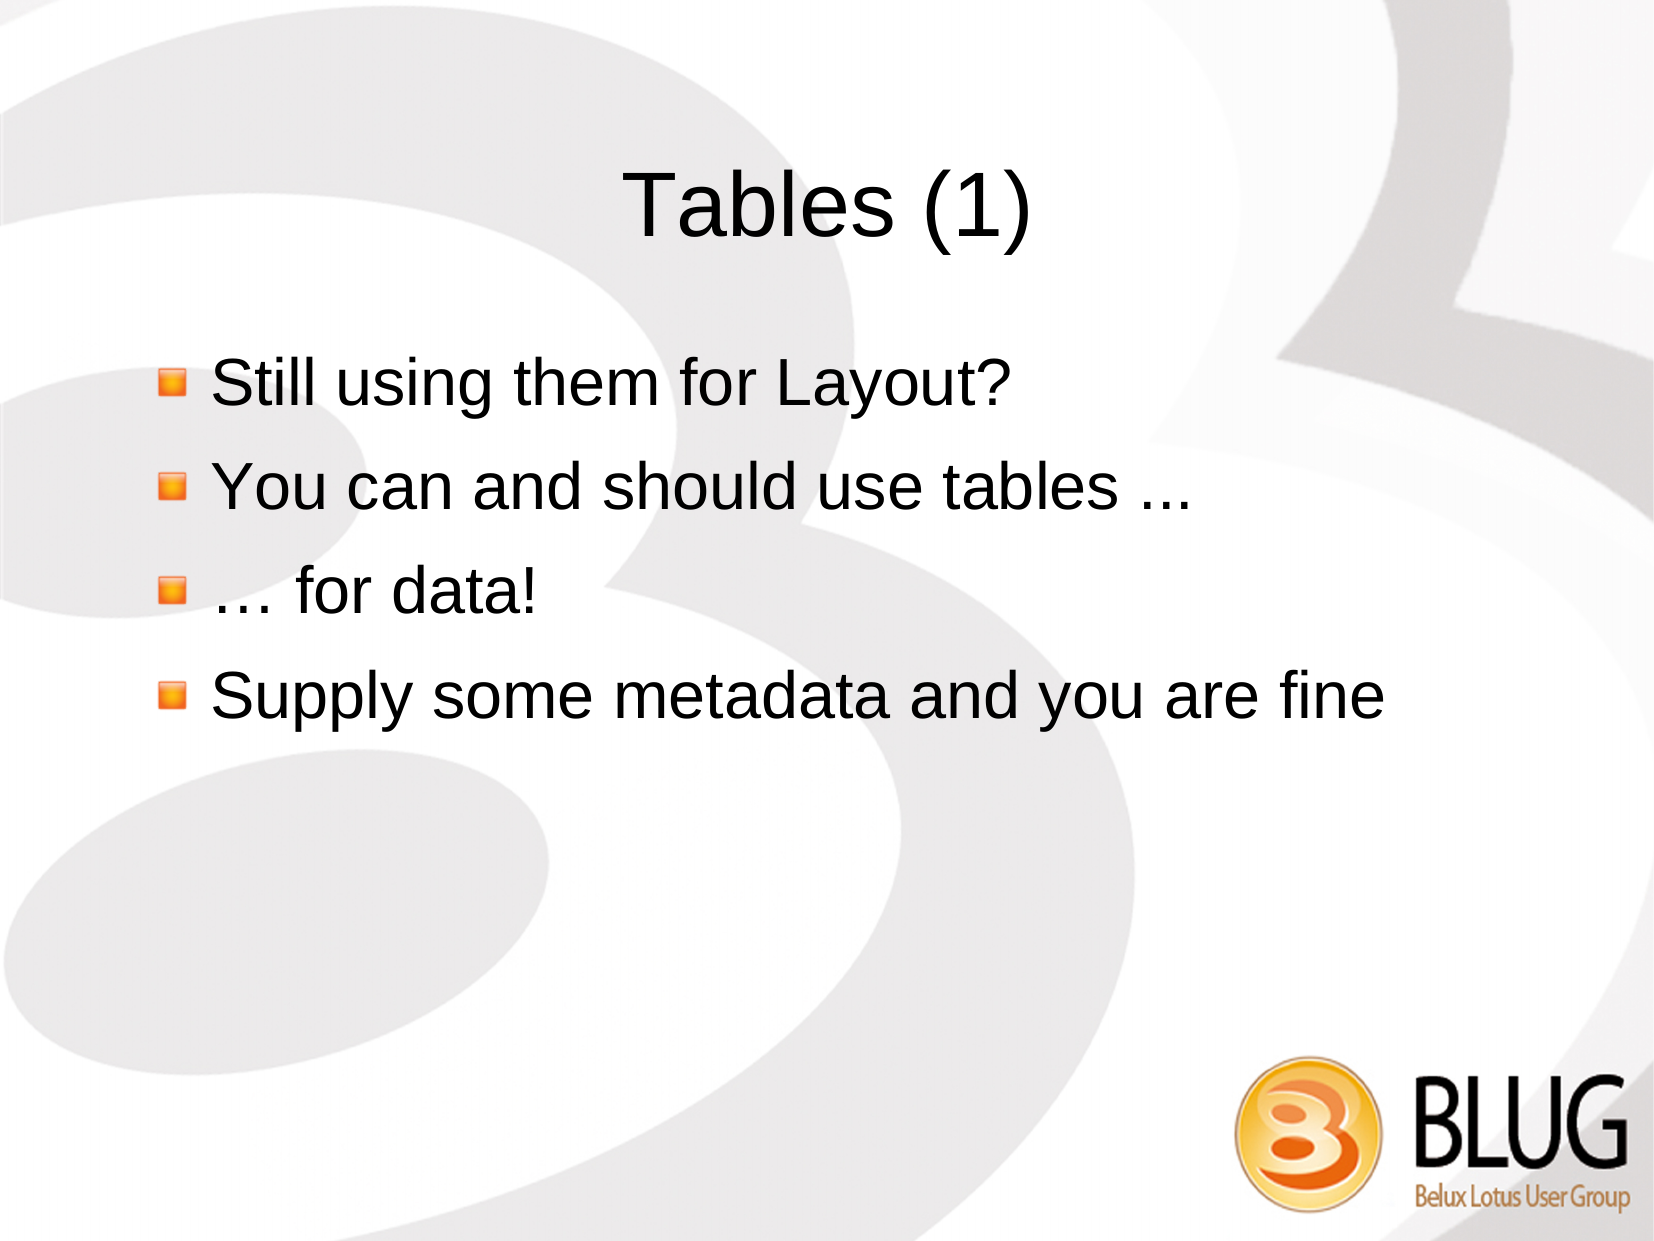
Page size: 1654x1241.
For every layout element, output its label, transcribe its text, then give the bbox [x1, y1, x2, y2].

title Tables (1) [121, 102, 1534, 310]
list Still using them for Layout? You can and should use tables ... … for data! Supply some metadata and you are fine [121, 344, 1534, 1126]
picture [0, 0, 1654, 1241]
